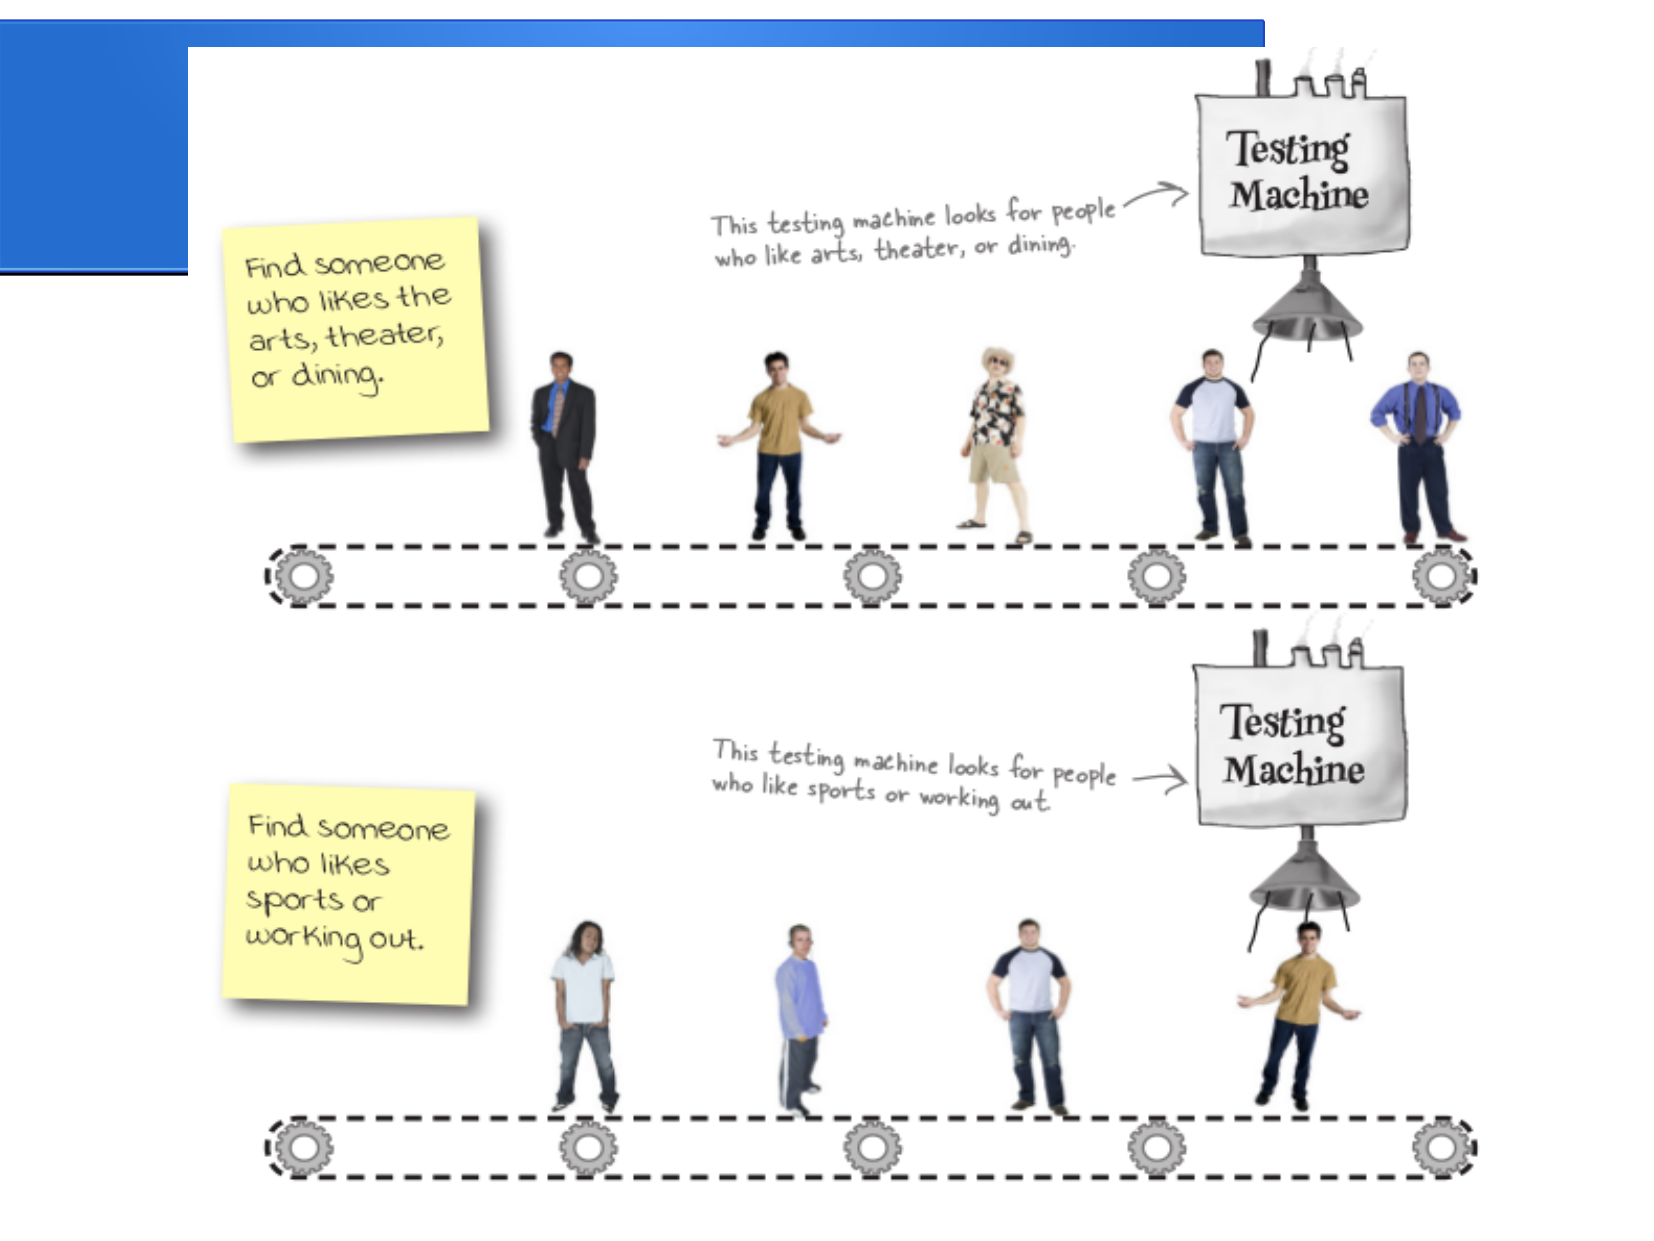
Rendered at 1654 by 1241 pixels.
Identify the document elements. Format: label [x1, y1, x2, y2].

picture [188, 47, 1524, 1205]
